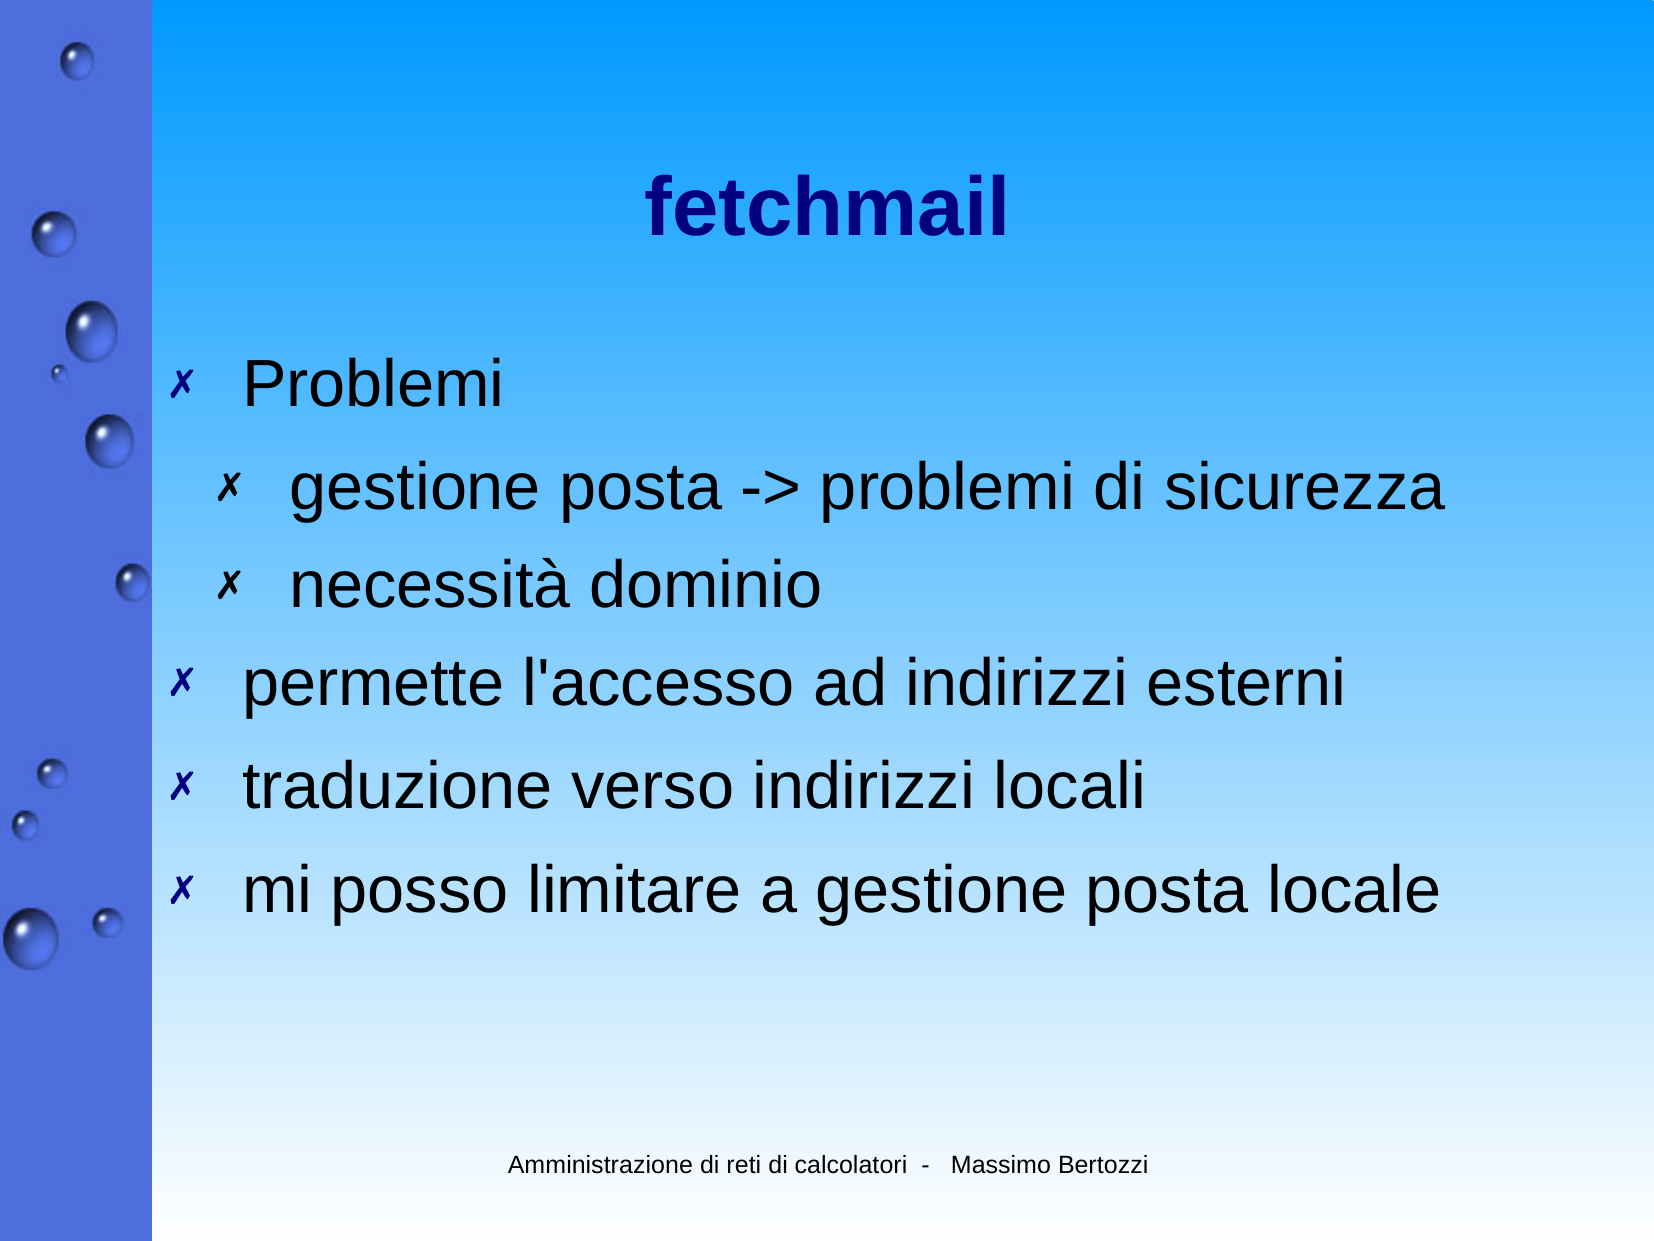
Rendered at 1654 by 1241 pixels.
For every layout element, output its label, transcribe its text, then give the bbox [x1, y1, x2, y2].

list Problemi gestione posta -> problemi di sicurezza necessità dominio permette l'accesso ad indirizzi esterni traduzione verso indirizzi locali mi posso limitare a gestione posta locale [159, 346, 1572, 1128]
title fetchmail [121, 102, 1534, 311]
picture [0, 0, 152, 1241]
